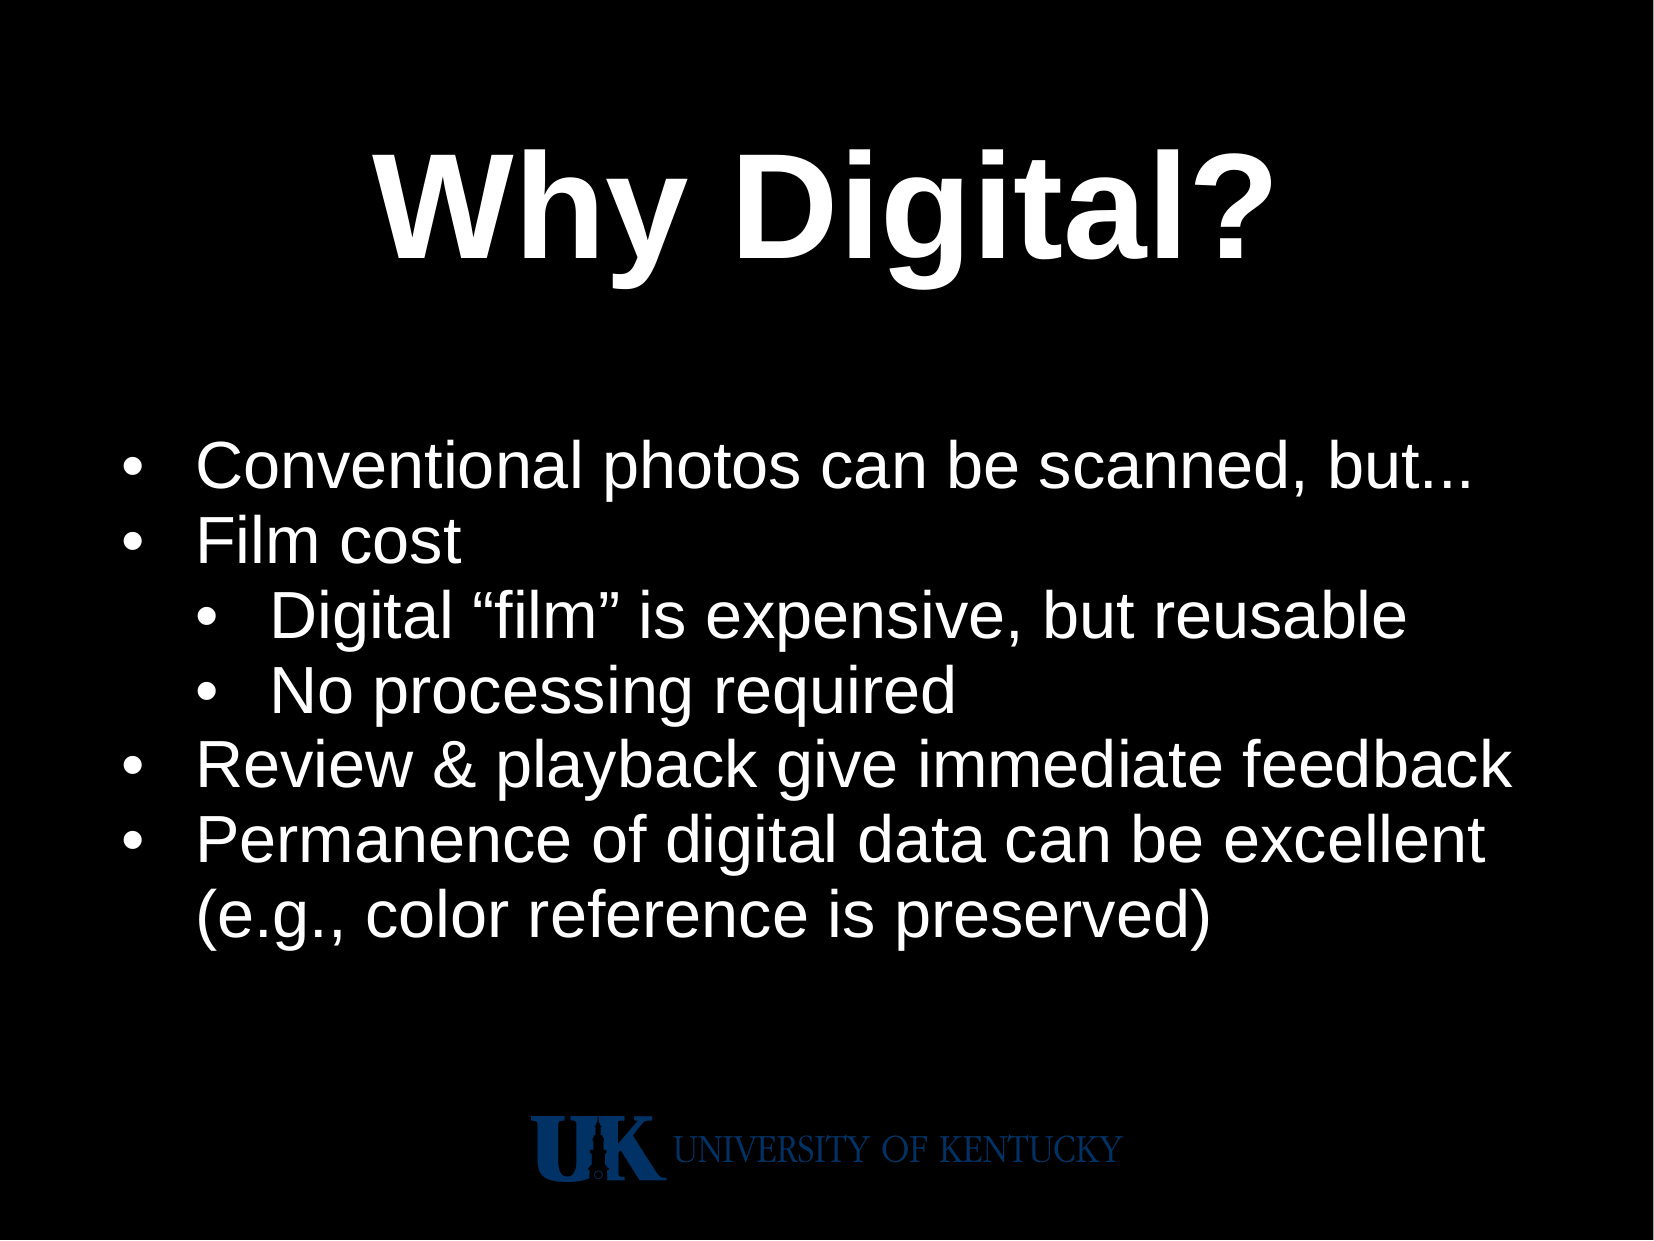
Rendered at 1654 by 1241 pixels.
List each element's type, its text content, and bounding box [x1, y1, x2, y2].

picture [531, 1116, 1123, 1182]
title Why Digital? [121, 102, 1534, 311]
subtitle • Conventional photos can be scanned, but... • Film cost • Digital “film” is expensive, but reusable • No processing required • Review & playback give immediate feedback • Permanence of digital data can be excellent (e.g., color reference is preserved) [121, 344, 1534, 1127]
